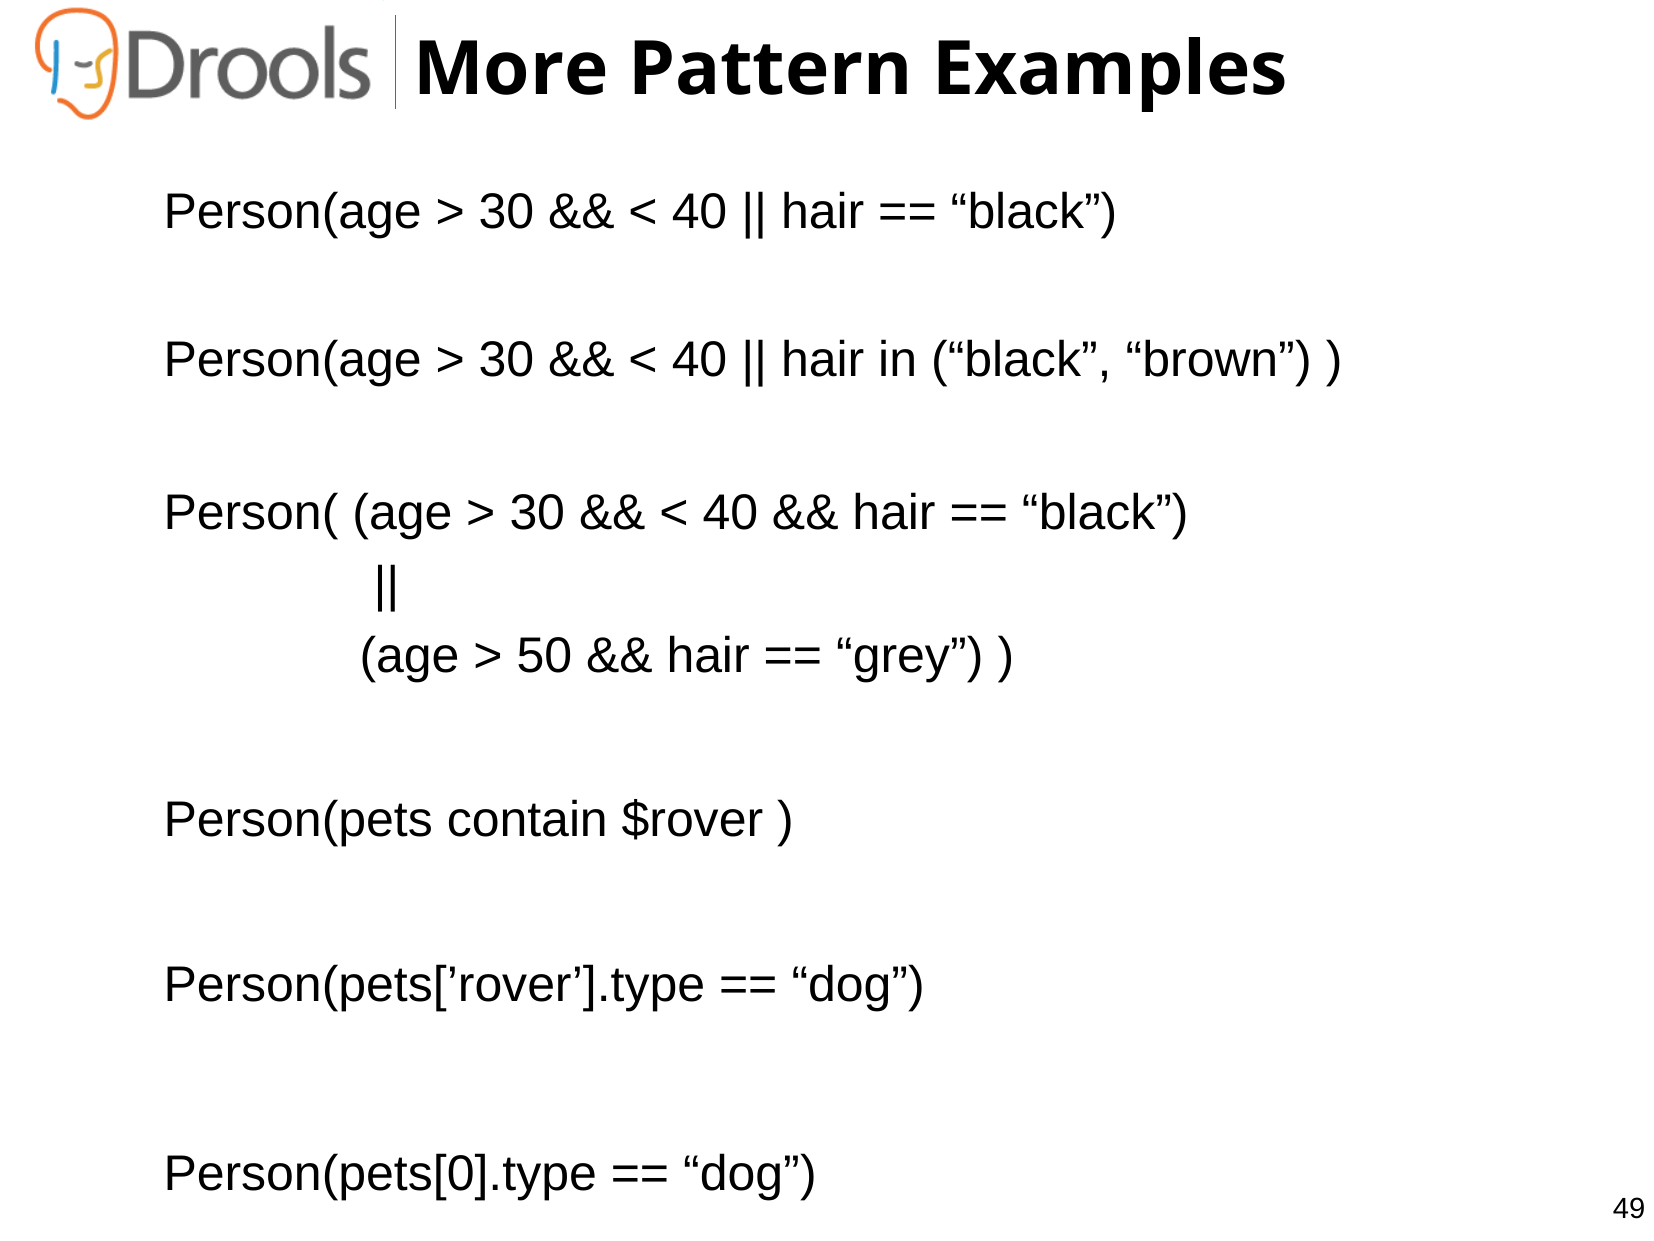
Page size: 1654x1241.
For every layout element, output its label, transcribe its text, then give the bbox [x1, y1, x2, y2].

list Person(pets[0].type == “dog”) [163, 1145, 1270, 1235]
list Person(age > 30 && < 40 || hair == “black”) [163, 183, 1270, 272]
list Person(pets[’rover’].type == “dog”) [163, 956, 1270, 1046]
list Person( (age > 30 && < 40 && hair == “black”) || (age > 50 && hair == “grey”) ) [163, 484, 1447, 684]
list Person(age > 30 && < 40 || hair in (“black”, “brown”) ) [163, 330, 1447, 420]
picture [29, 0, 384, 126]
text_box More Pattern Examples [413, 12, 1402, 119]
list Person(pets contain $rover ) [163, 791, 1270, 880]
